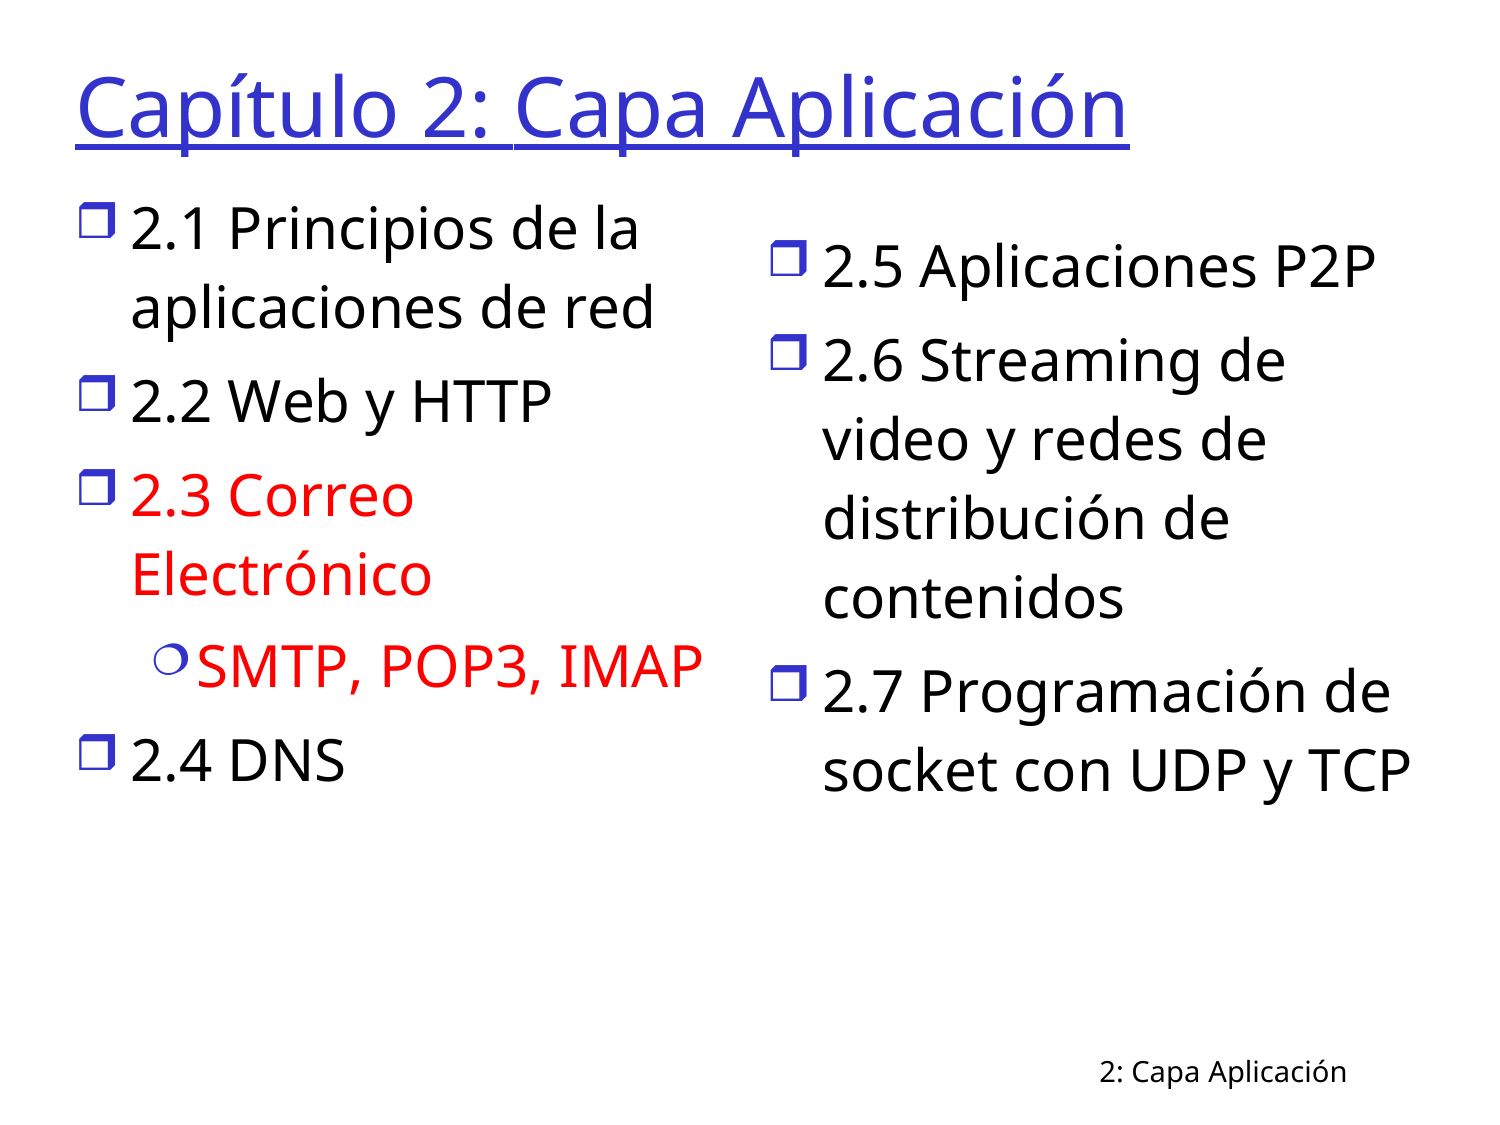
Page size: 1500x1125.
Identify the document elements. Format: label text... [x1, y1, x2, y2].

list 2.5 Aplicaciones P2P 2.6 Streaming de video y redes de distribución de contenidos 2.7 Programación de socket con UDP y TCP [766, 224, 1426, 968]
list 2.1 Principios de la aplicaciones de red 2.2 Web y HTTP 2.3 Correo Electrónico SMTP, POP3, IMAP 2.4 DNS [75, 187, 734, 1013]
title Capítulo 2: Capa Aplicación [75, 23, 1426, 188]
